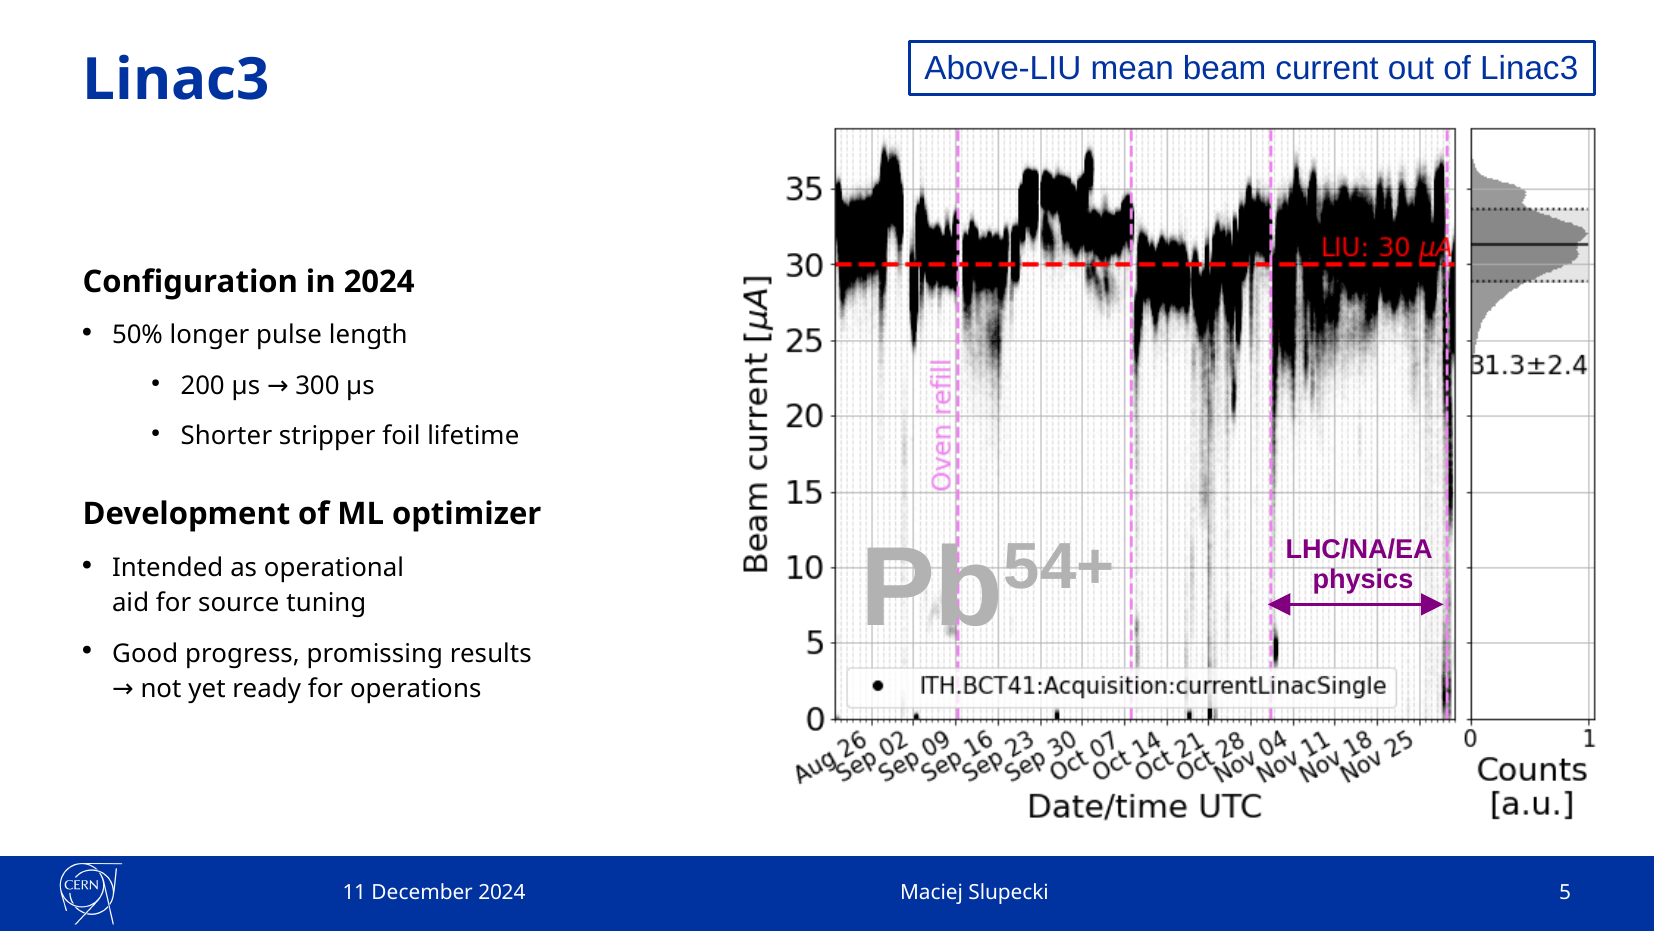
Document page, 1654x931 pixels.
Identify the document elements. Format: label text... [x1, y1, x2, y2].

text_box LHC/NA/EA physics [1269, 524, 1450, 604]
title Linac3 [82, 37, 1571, 193]
text_box Above-LIU mean beam current out of Linac3 [909, 41, 1595, 95]
text_box Pb54+ [833, 518, 1142, 656]
list Configuration in 2024 50% longer pulse length 200 µs → 300 µs Shorter stripper foil lifetime Development of ML optimizer Intended as operational aid for source tuning Good progress, promissing results → not yet ready for operations [82, 259, 732, 709]
picture [732, 118, 1606, 834]
picture [56, 859, 127, 928]
